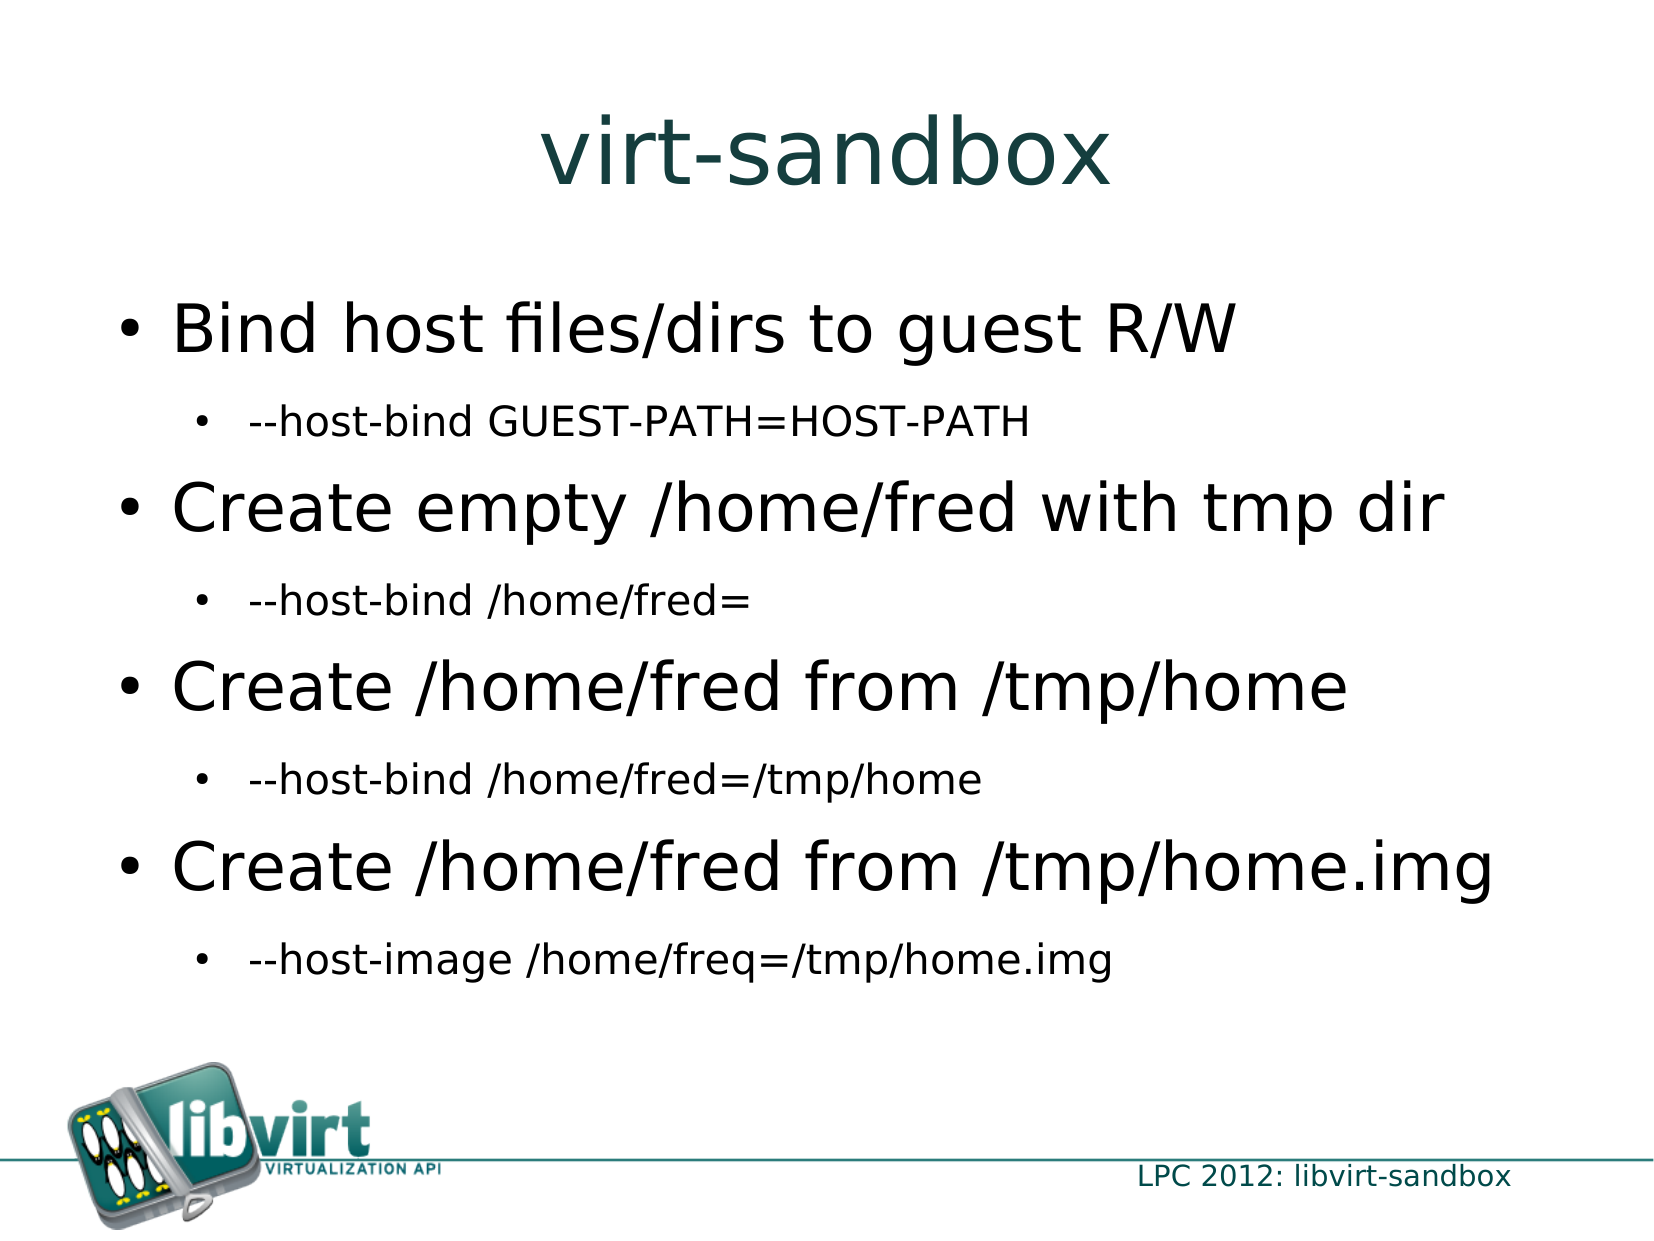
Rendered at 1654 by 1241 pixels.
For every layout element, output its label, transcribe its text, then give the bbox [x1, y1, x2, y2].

picture [0, 1062, 1654, 1230]
title virt-sandbox [82, 49, 1571, 257]
text_box LPC 2012: libvirt-sandbox [1122, 1151, 1654, 1211]
list Bind host files/dirs to guest R/W --host-bind GUEST-PATH=HOST-PATH Create empty /home/fred with tmp dir --host-bind /home/fred= Create /home/fred from /tmp/home --host-bind /home/fred=/tmp/home Create /home/fred from /tmp/home.img --host-image /home/freq=/tmp/home.img [82, 290, 1571, 1062]
